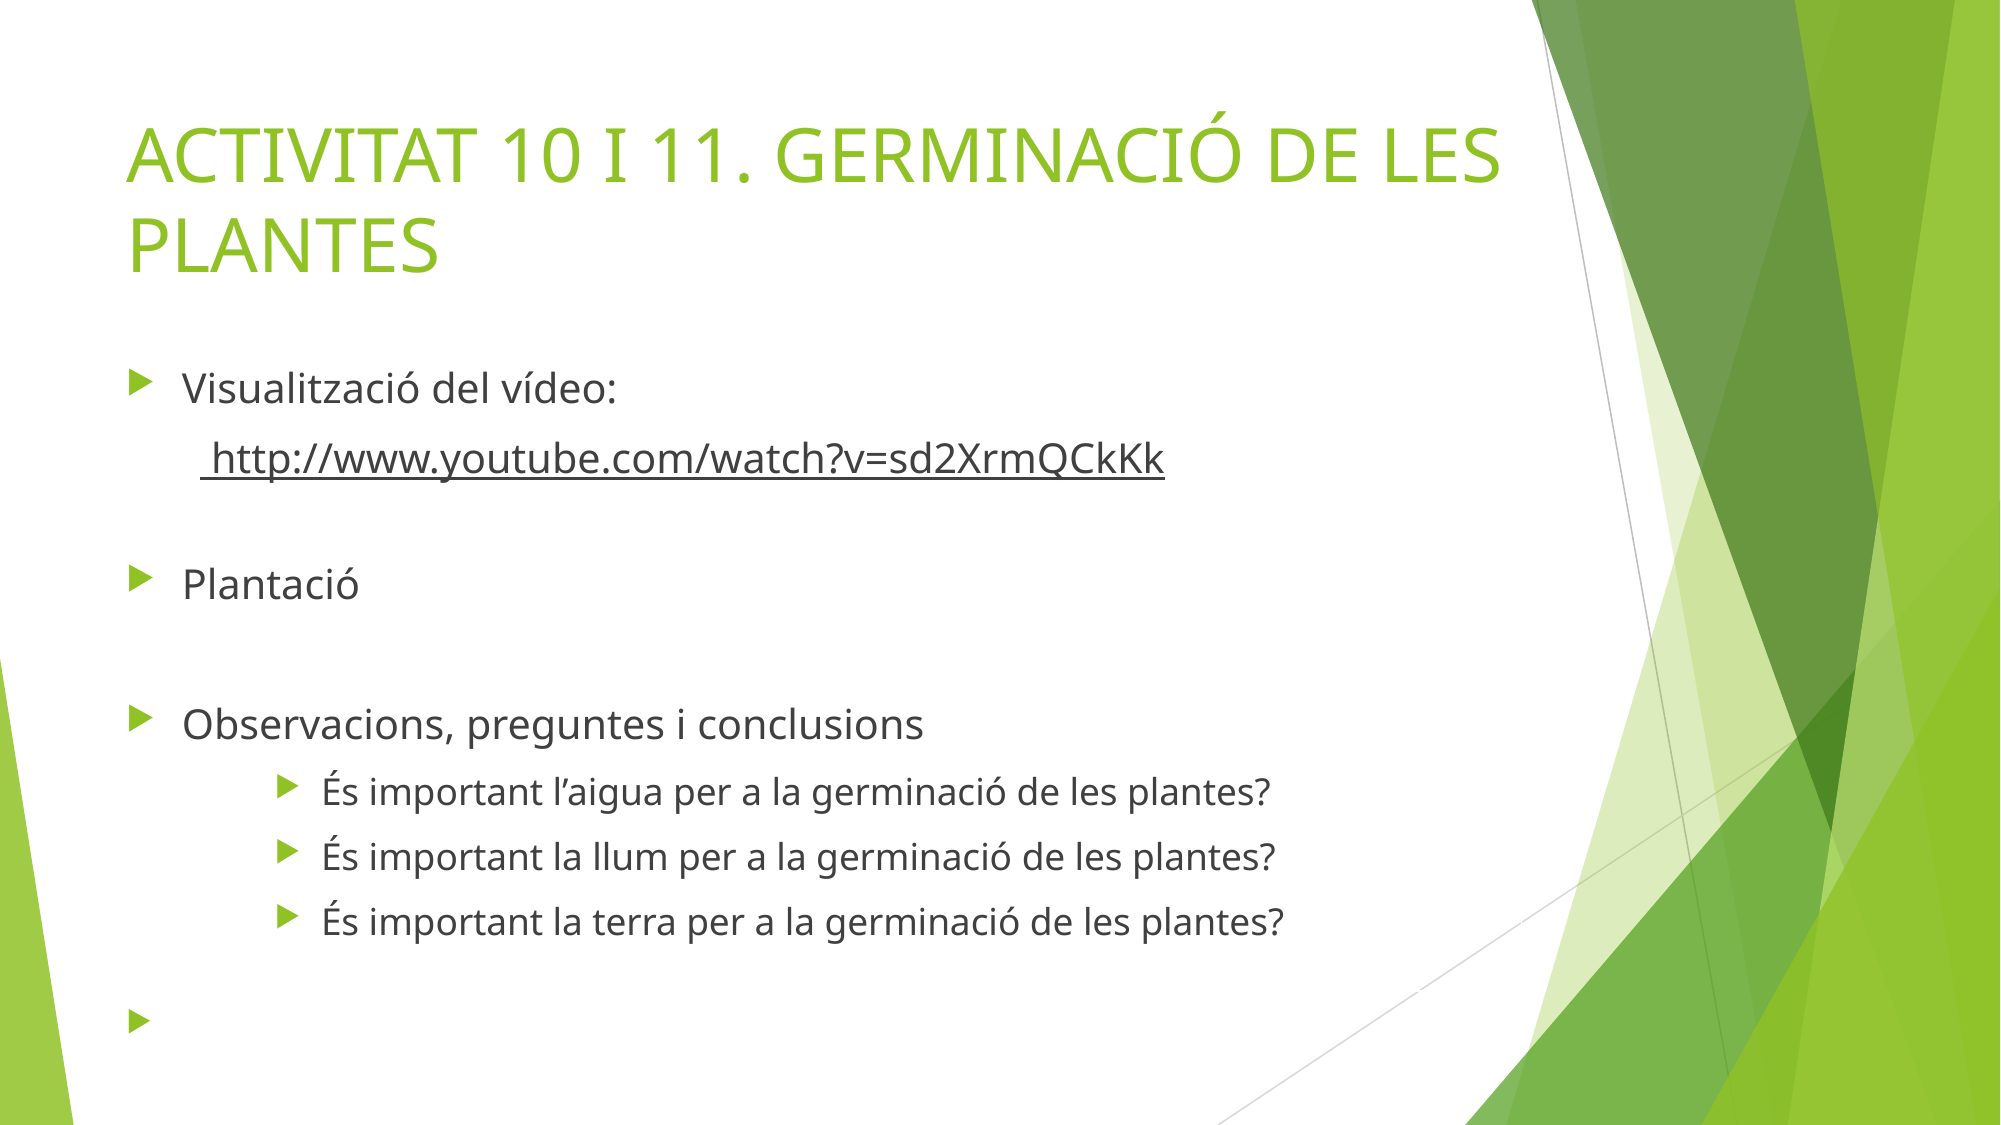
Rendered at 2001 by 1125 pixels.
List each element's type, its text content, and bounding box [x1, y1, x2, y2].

list Visualització del vídeo: http://www.youtube.com/watch?v=sd2XrmQCkKk Plantació Observacions, preguntes i conclusions És important l’aigua per a la germinació de les plantes? És important la llum per a la germinació de les plantes? És important la terra per a la germinació de les plantes? [111, 354, 1522, 992]
title ACTIVITAT 10 I 11. GERMINACIÓ DE LES PLANTES [111, 99, 1522, 317]
